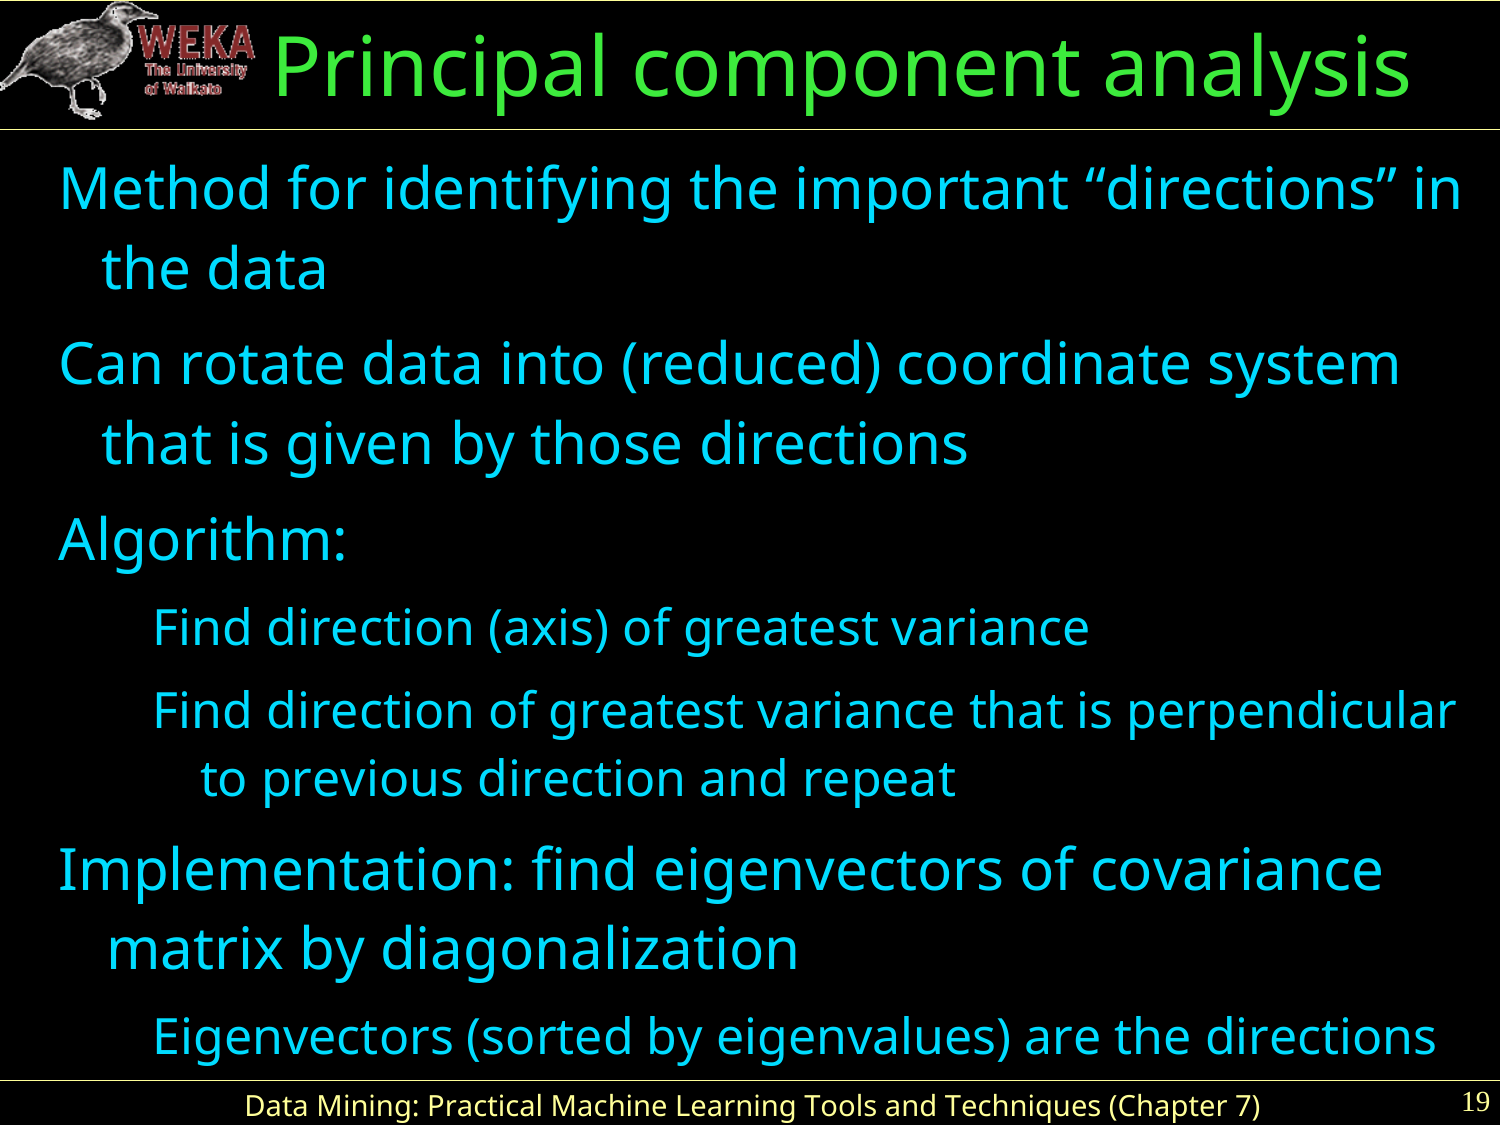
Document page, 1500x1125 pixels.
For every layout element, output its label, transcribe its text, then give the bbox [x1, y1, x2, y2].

title Principal component analysis [295, 0, 1486, 159]
picture [0, 1, 266, 129]
list Method for identifying the important “directions” in the data Can rotate data into (reduced) coordinate system that is given by those directions Algorithm: Find direction (axis) of greatest variance Find direction of greatest variance that is perpendicular to previous direction and repeat Implementation: find eigenvectors of covariance matrix by diagonalization Eigenvectors (sorted by eigenvalues) are the directions [59, 147, 1471, 1064]
